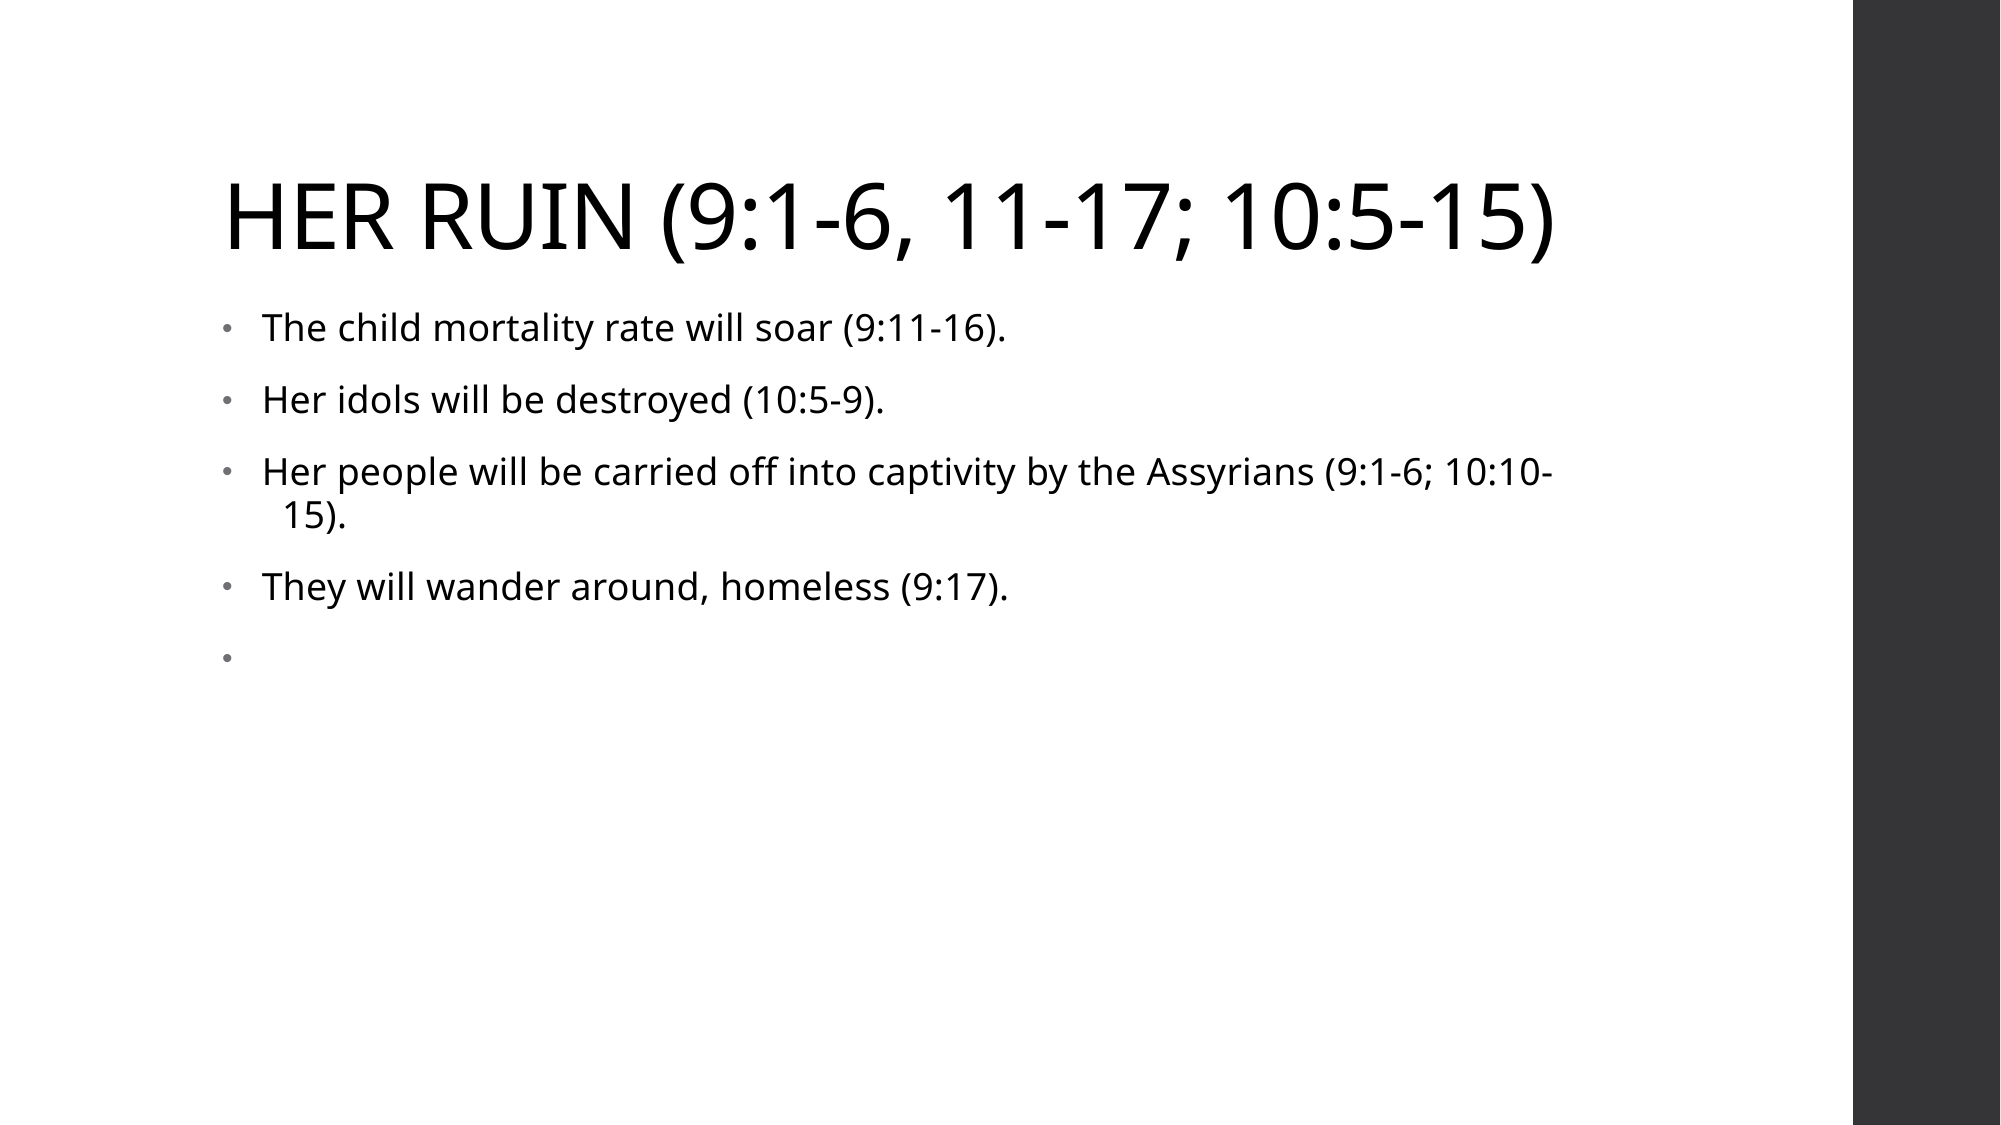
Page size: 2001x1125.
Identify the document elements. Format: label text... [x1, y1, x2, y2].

list The child mortality rate will soar (9:11-16). Her idols will be destroyed (10:5-9). Her people will be carried off into captivity by the Assyrians (9:1-6; 10:10-15). They will wander around, homeless (9:17). [206, 299, 1617, 1014]
title HER RUIN (9:1-6, 11-17; 10:5-15) [206, 60, 1797, 278]
